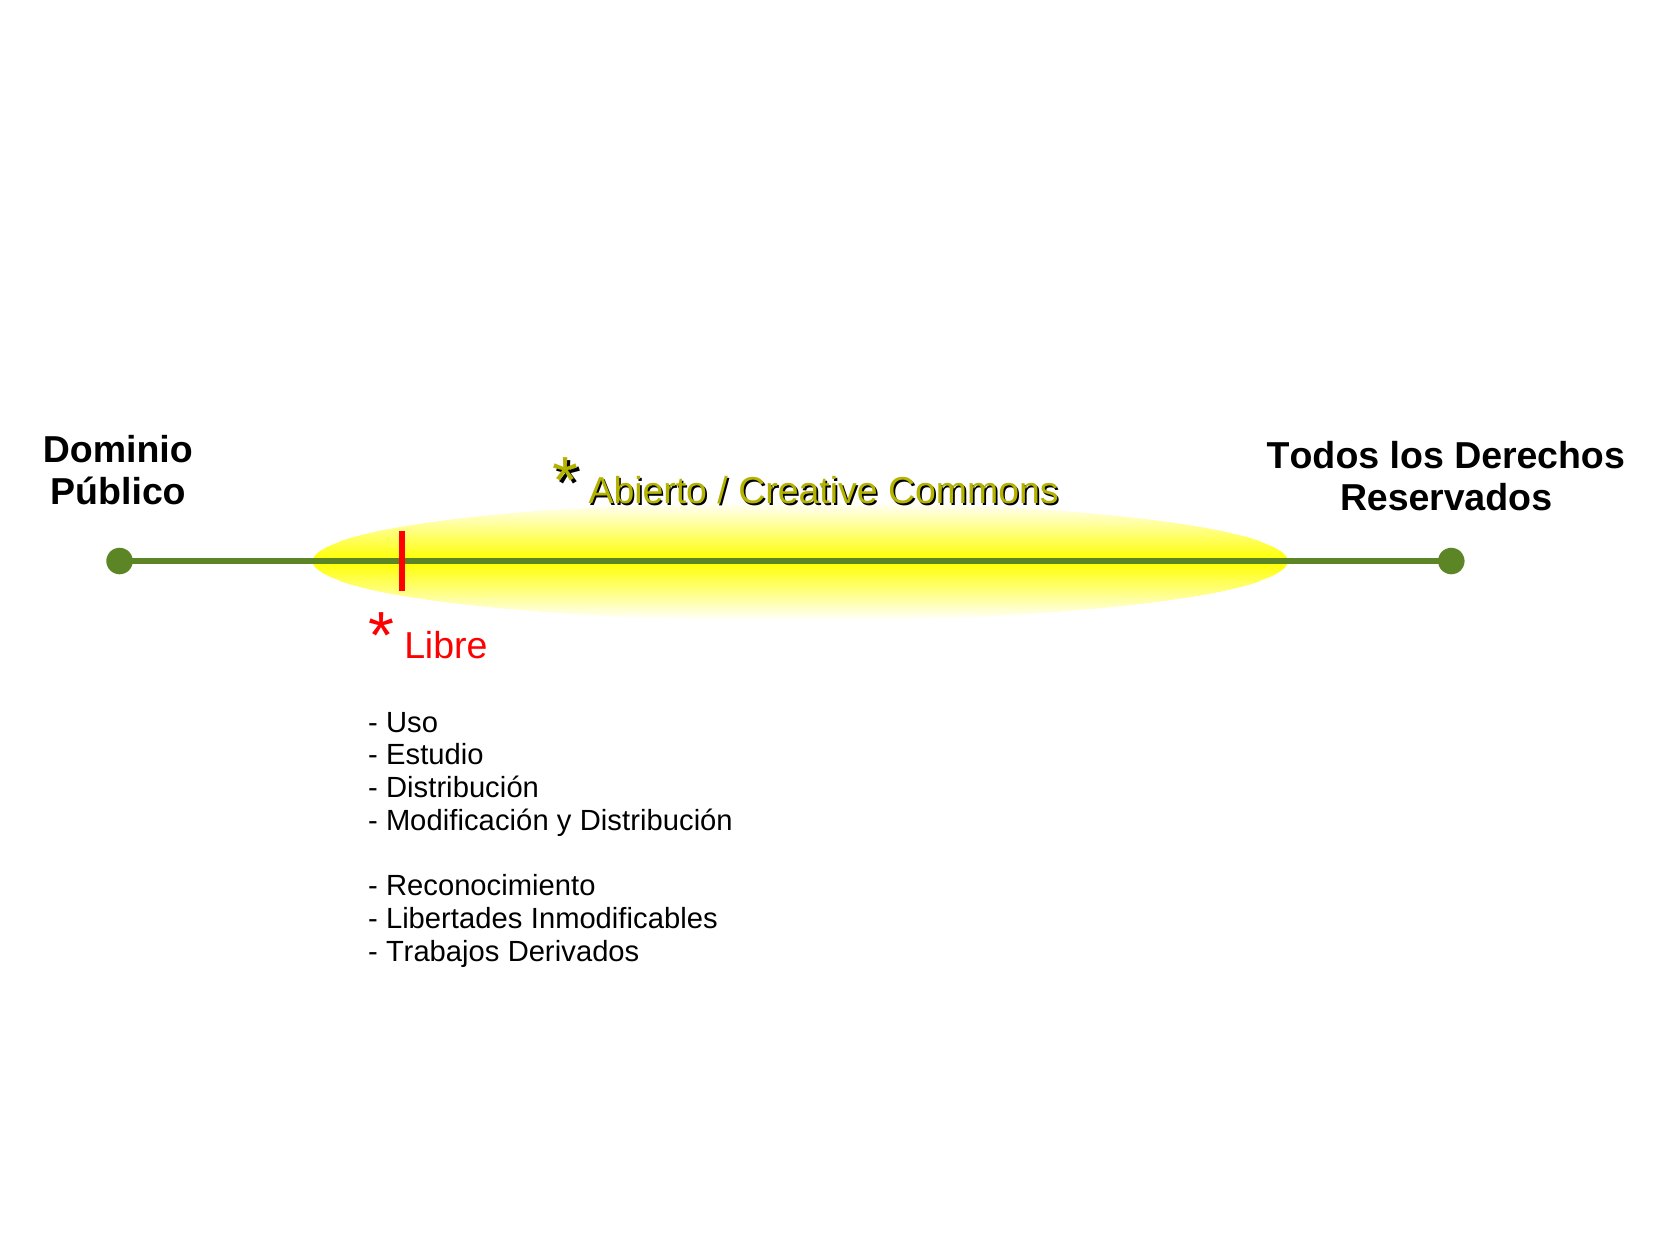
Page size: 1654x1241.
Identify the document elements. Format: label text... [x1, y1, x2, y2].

text_box * Abierto / Creative Commons [537, 436, 1074, 526]
text_box * Libre - Uso - Estudio - Distribución - Modificación y Distribución - Reconocimiento - Libertades Inmodificables - Trabajos Derivados [353, 590, 756, 976]
text_box Dominio Público [28, 420, 209, 520]
text_box [405, 564, 1287, 621]
text_box Todos los Derechos Reservados [1251, 426, 1641, 526]
text_box [313, 511, 1287, 558]
text_box [313, 564, 399, 590]
